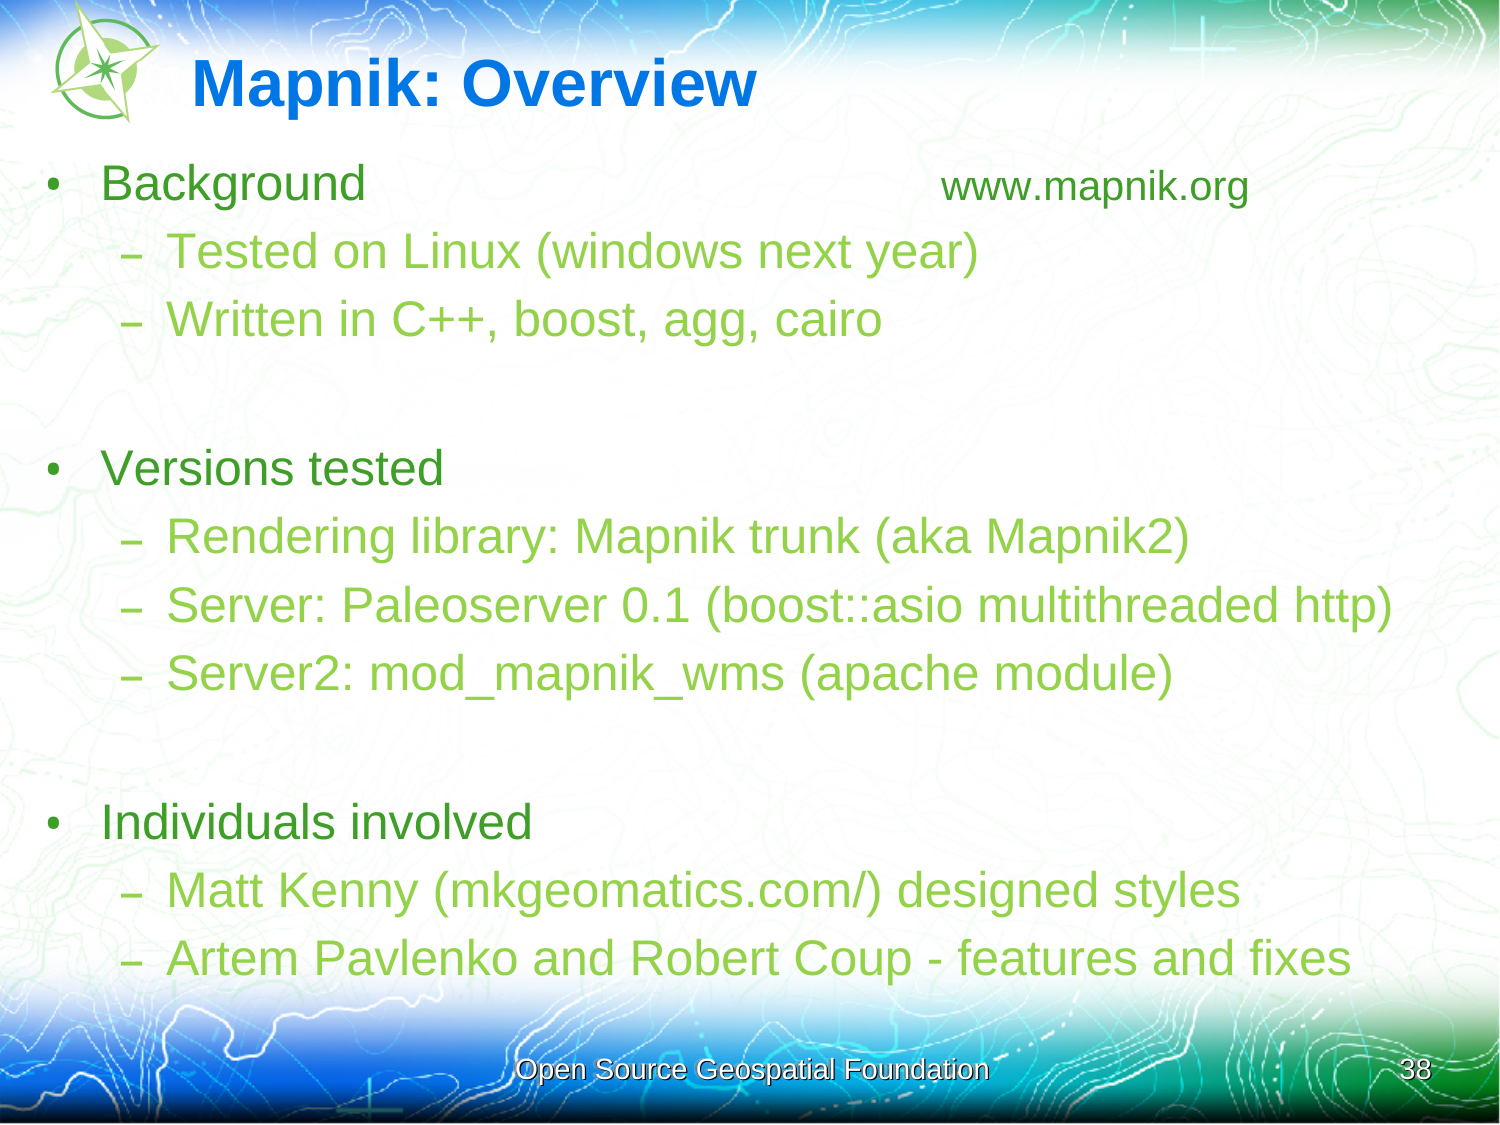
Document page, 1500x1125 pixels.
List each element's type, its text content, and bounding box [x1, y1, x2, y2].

title Mapnik: Overview [177, 33, 1477, 134]
picture [0, 0, 1500, 1125]
list Background www.mapnik.org Tested on Linux (windows next year) Written in C++, boost, agg, cairo Versions tested Rendering library: Mapnik trunk (aka Mapnik2) Server: Paleoserver 0.1 (boost::asio multithreaded http) Server2: mod_mapnik_wms (apache module) Individuals involved Matt Kenny (mkgeomatics.com/) designed styles Artem Pavlenko and Robert Coup - features and fixes [29, 147, 1477, 1034]
